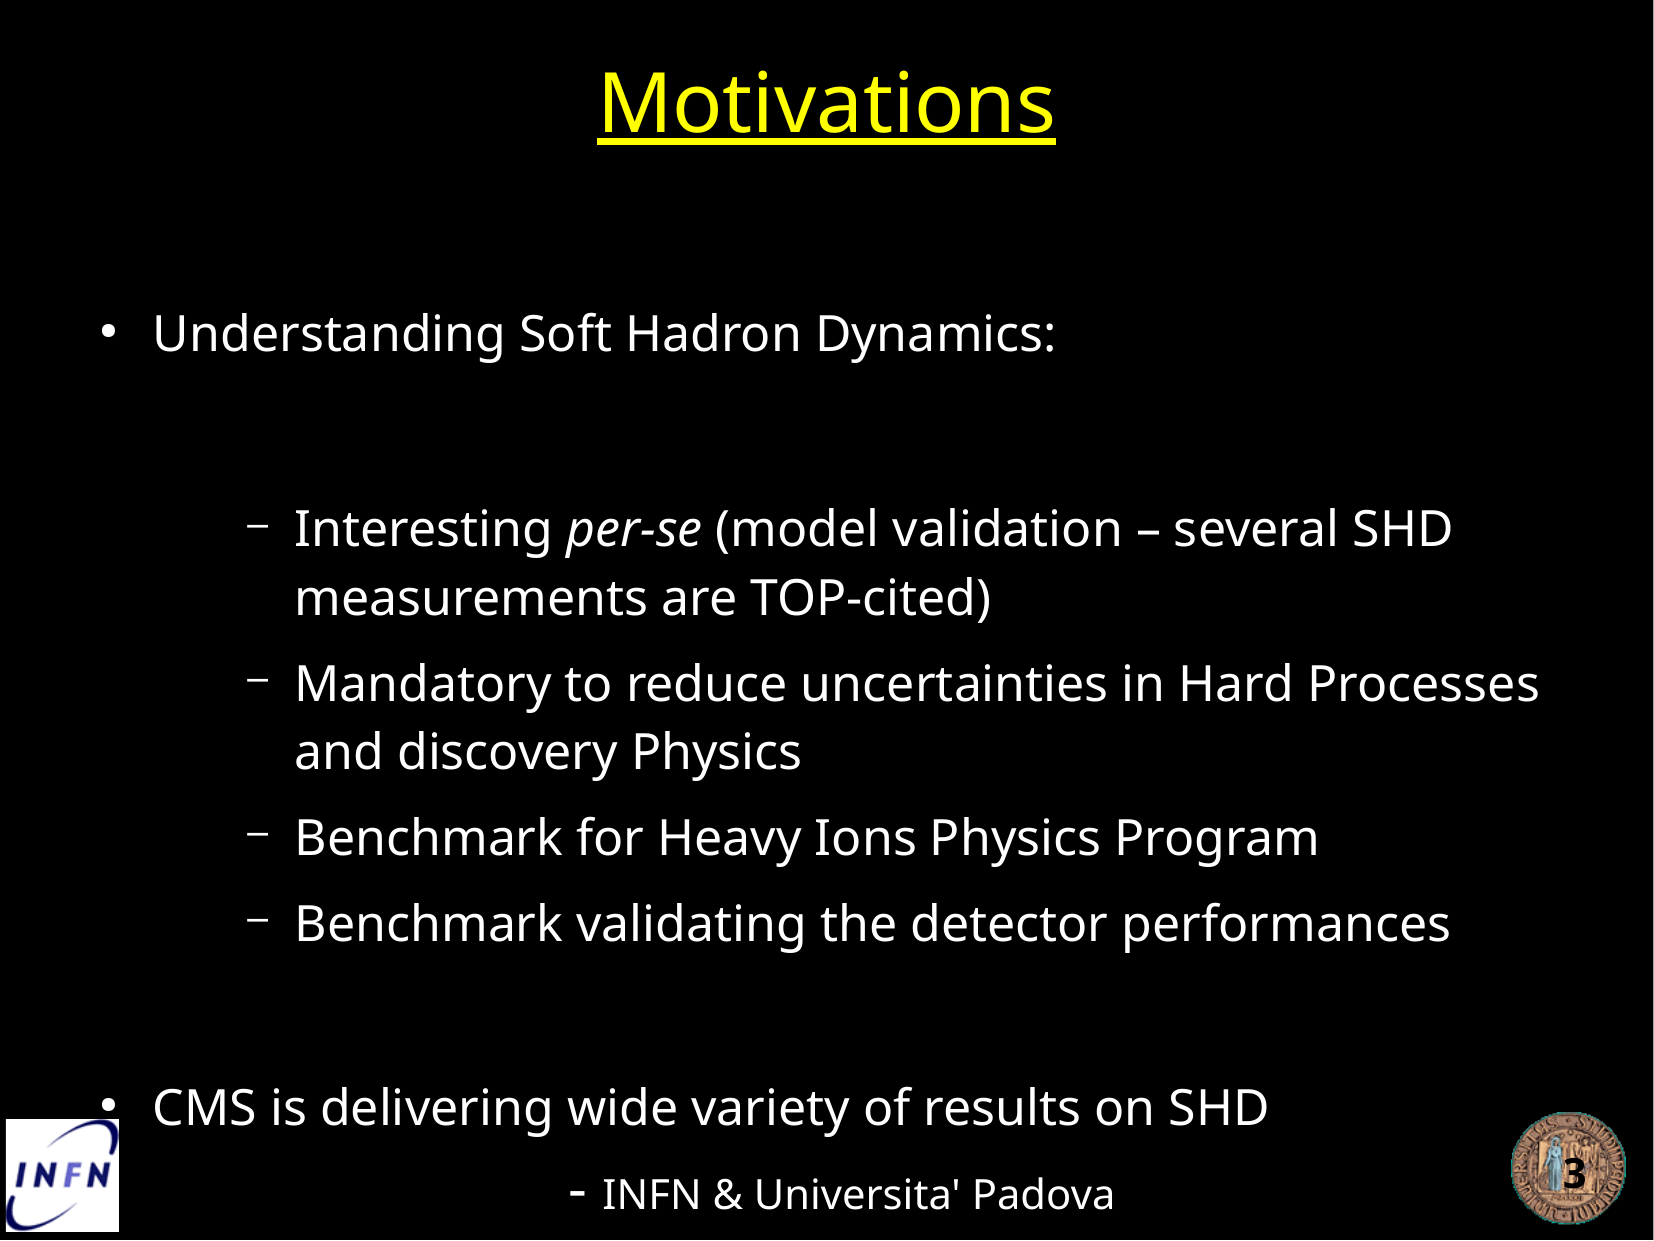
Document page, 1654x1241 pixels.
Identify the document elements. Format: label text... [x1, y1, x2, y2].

picture [1511, 1111, 1626, 1226]
picture [5, 1119, 119, 1232]
list Understanding Soft Hadron Dynamics: Interesting per-se (model validation – several SHD measurements are TOP-cited) Mandatory to reduce uncertainties in Hard Processes and discovery Physics Benchmark for Heavy Ions Physics Program Benchmark validating the detector performances CMS is delivering wide variety of results on SHD [81, 297, 1571, 1043]
title Motivations [82, 43, 1571, 157]
